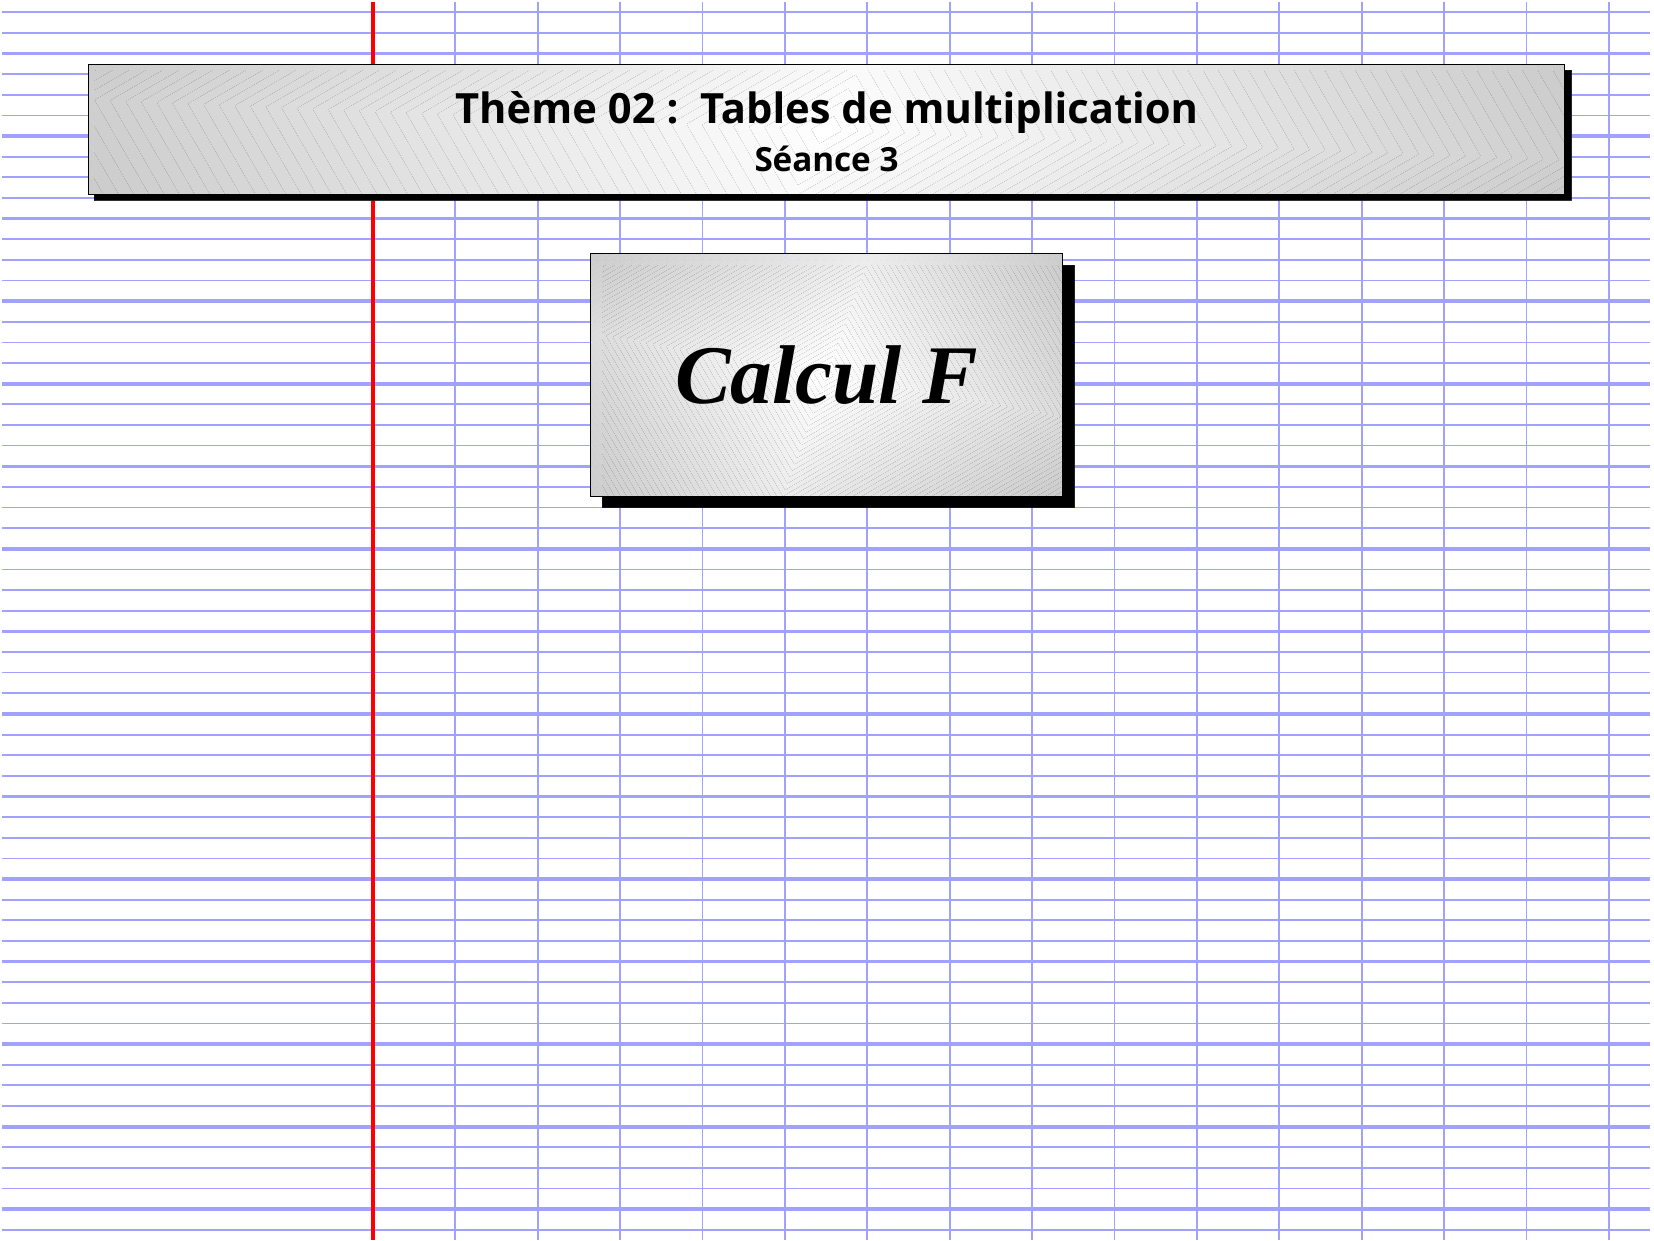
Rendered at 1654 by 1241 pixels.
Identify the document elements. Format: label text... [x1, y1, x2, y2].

picture [0, 0, 1654, 1241]
text_box Calcul F [590, 253, 1063, 497]
text_box Thème 02 : Tables de multiplication Séance 3 [88, 64, 1565, 195]
